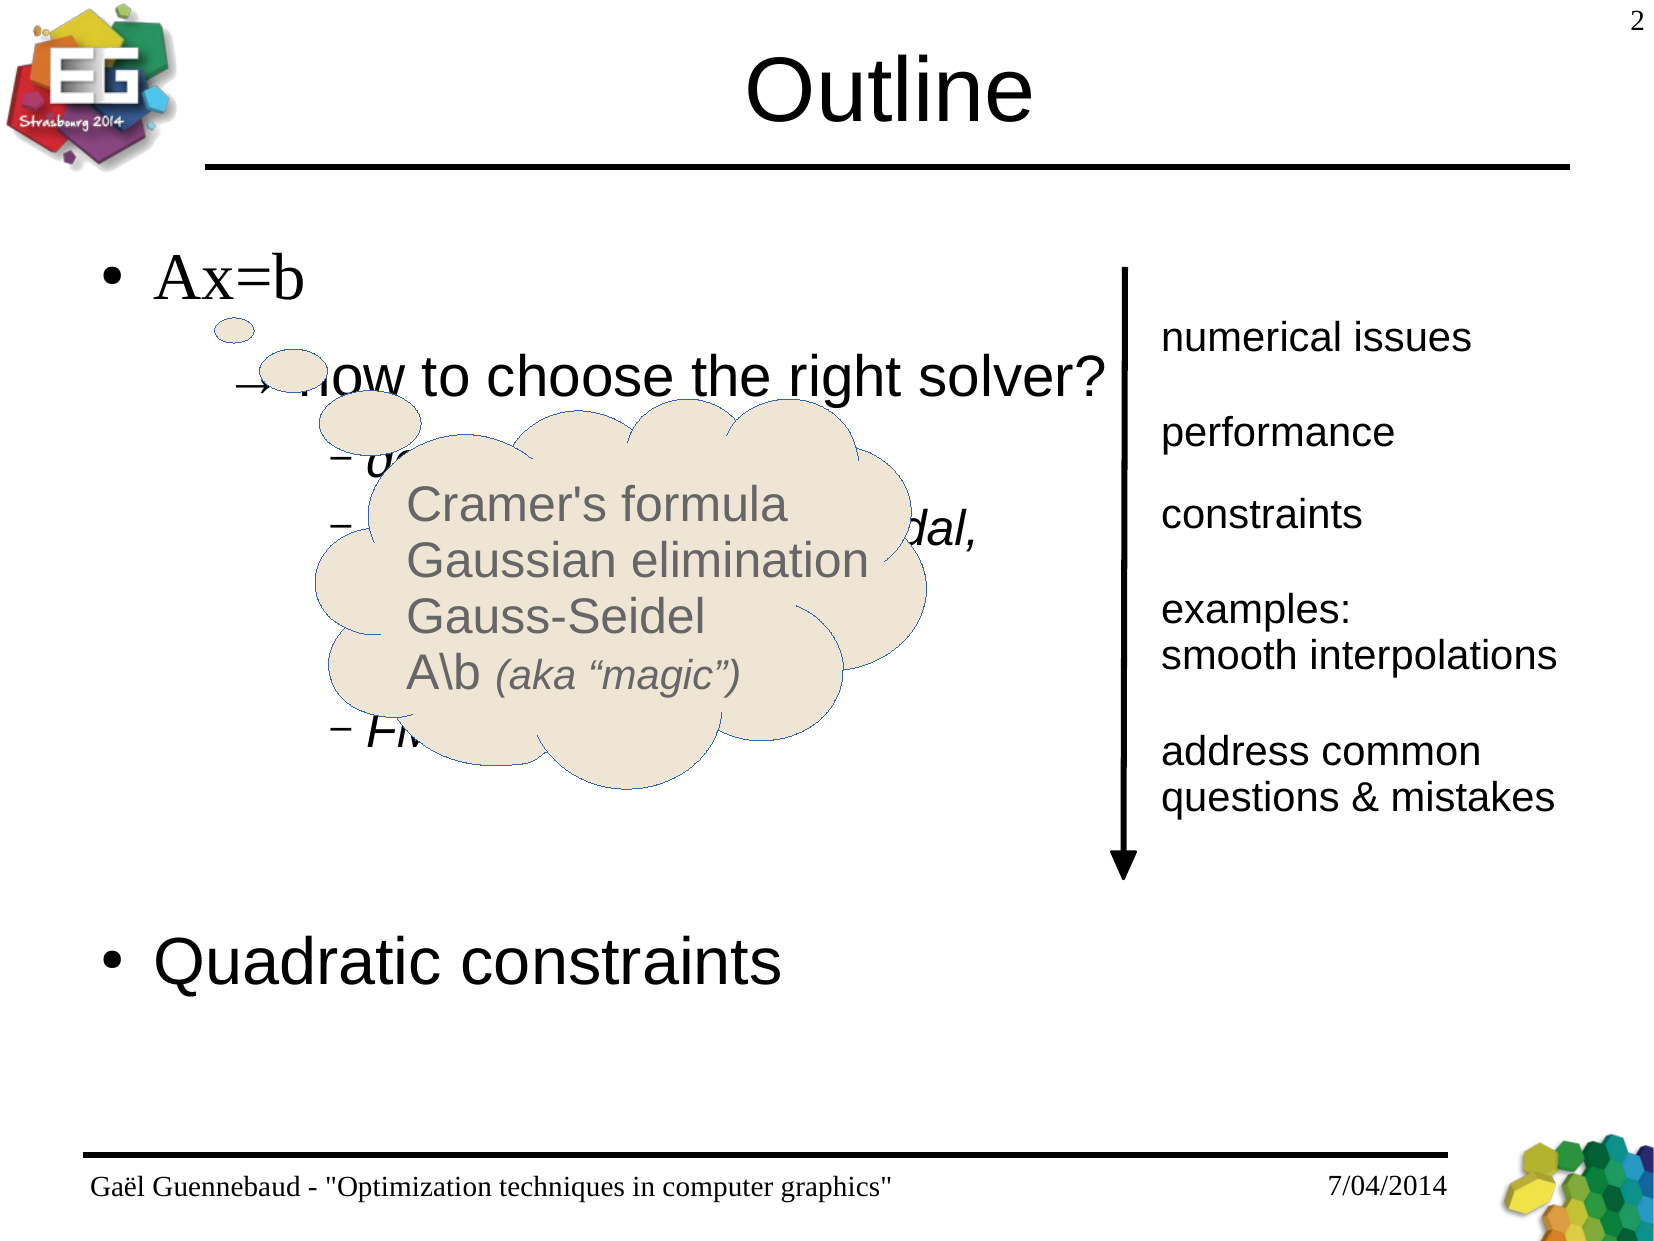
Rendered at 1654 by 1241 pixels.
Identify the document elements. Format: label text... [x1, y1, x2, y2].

title Outline [210, 31, 1571, 148]
text_box [319, 390, 422, 456]
text_box [214, 317, 255, 344]
picture [0, 0, 180, 180]
text_box performance [1146, 400, 1621, 463]
text_box address common questions & mistakes [1146, 719, 1621, 828]
text_box numerical issues [1146, 306, 1621, 368]
text_box Cramer's formula Gaussian elimination Gauss-Seidel A\b (aka “magic”) [391, 469, 886, 708]
picture [1499, 1128, 1654, 1241]
text_box examples: smooth interpolations [1146, 578, 1621, 686]
text_box constraints [1146, 483, 1621, 545]
list Ax=b → how to choose the right solver? dense, sparse, direct,simplicial/supernodal, iterative,multigrid,hybrid, preconditioners, FMM, ... Quadratic constraints [82, 240, 1571, 1126]
text_box [259, 349, 328, 393]
text_box [315, 399, 927, 790]
